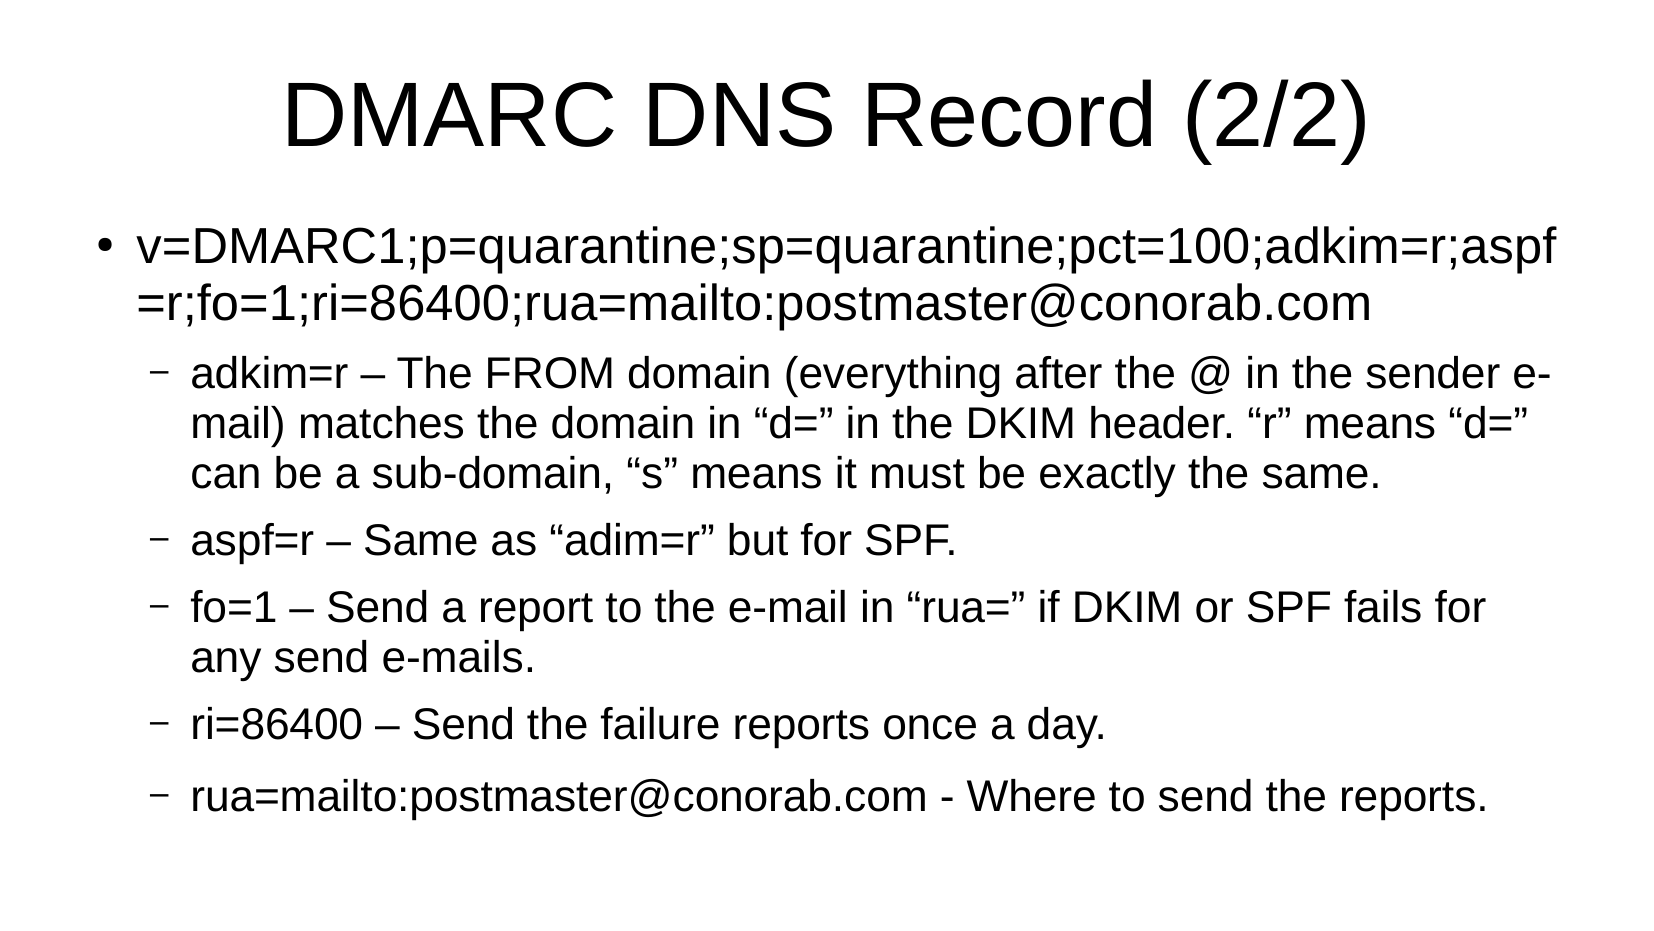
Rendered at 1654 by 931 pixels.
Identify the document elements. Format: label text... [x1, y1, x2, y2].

list v=DMARC1;p=quarantine;sp=quarantine;pct=100;adkim=r;aspf=r;fo=1;ri=86400;rua=mailto:postmaster@conorab.com adkim=r – The FROM domain (everything after the @ in the sender e-mail) matches the domain in “d=” in the DKIM header. “r” means “d=” can be a sub-domain, “s” means it must be exactly the same. aspf=r – Same as “adim=r” but for SPF. fo=1 – Send a report to the e-mail in “rua=” if DKIM or SPF fails for any send e-mails. ri=86400 – Send the failure reports once a day. rua=mailto:postmaster@conorab.com - Where to send the reports. [82, 217, 1571, 827]
title DMARC DNS Record (2/2) [82, 37, 1571, 193]
